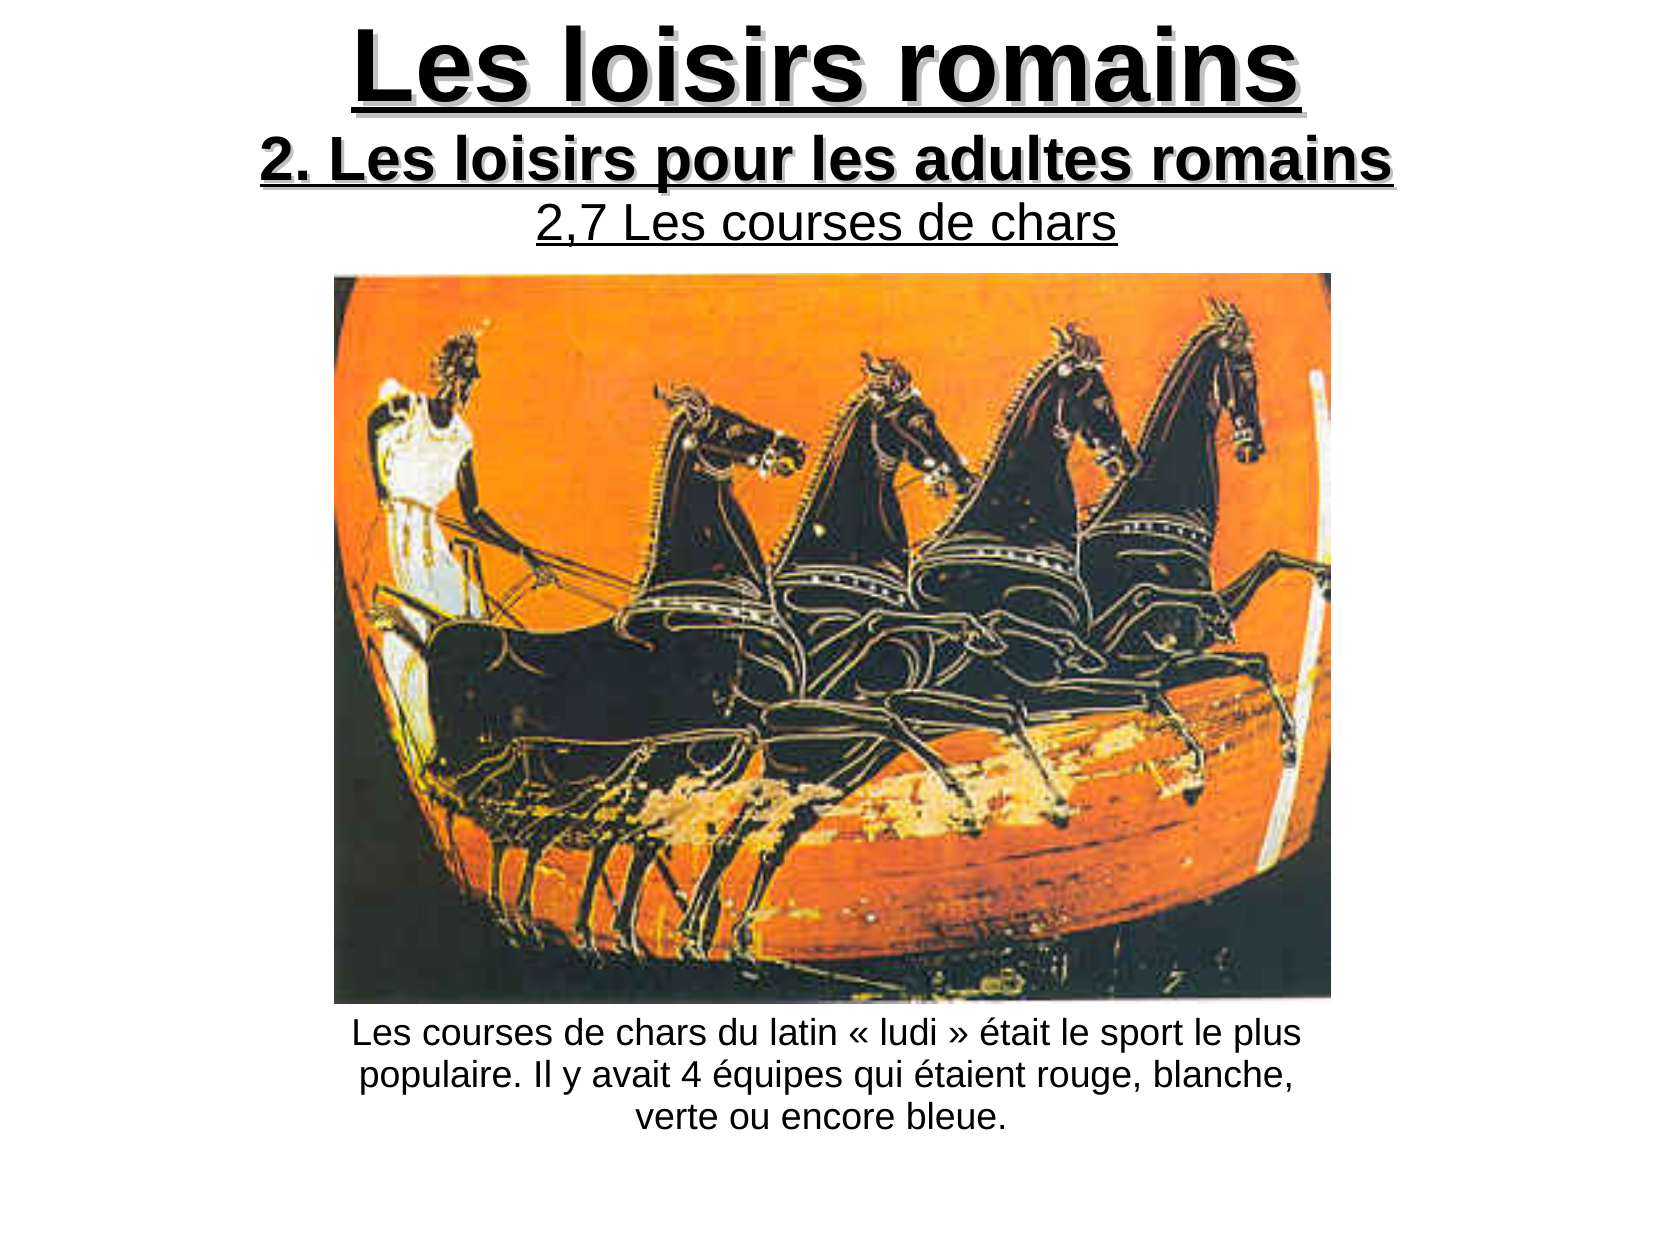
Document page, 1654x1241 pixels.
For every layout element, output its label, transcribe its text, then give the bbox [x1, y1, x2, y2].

picture [334, 273, 1331, 1004]
text_box Les courses de chars du latin « ludi » était le sport le plus populaire. Il y avait 4 équipes qui étaient rouge, blanche, verte ou encore bleue. [330, 1003, 1323, 1145]
text_box Les loisirs romains 2. Les loisirs pour les adultes romains 2,7 Les courses de chars [0, 0, 1654, 259]
